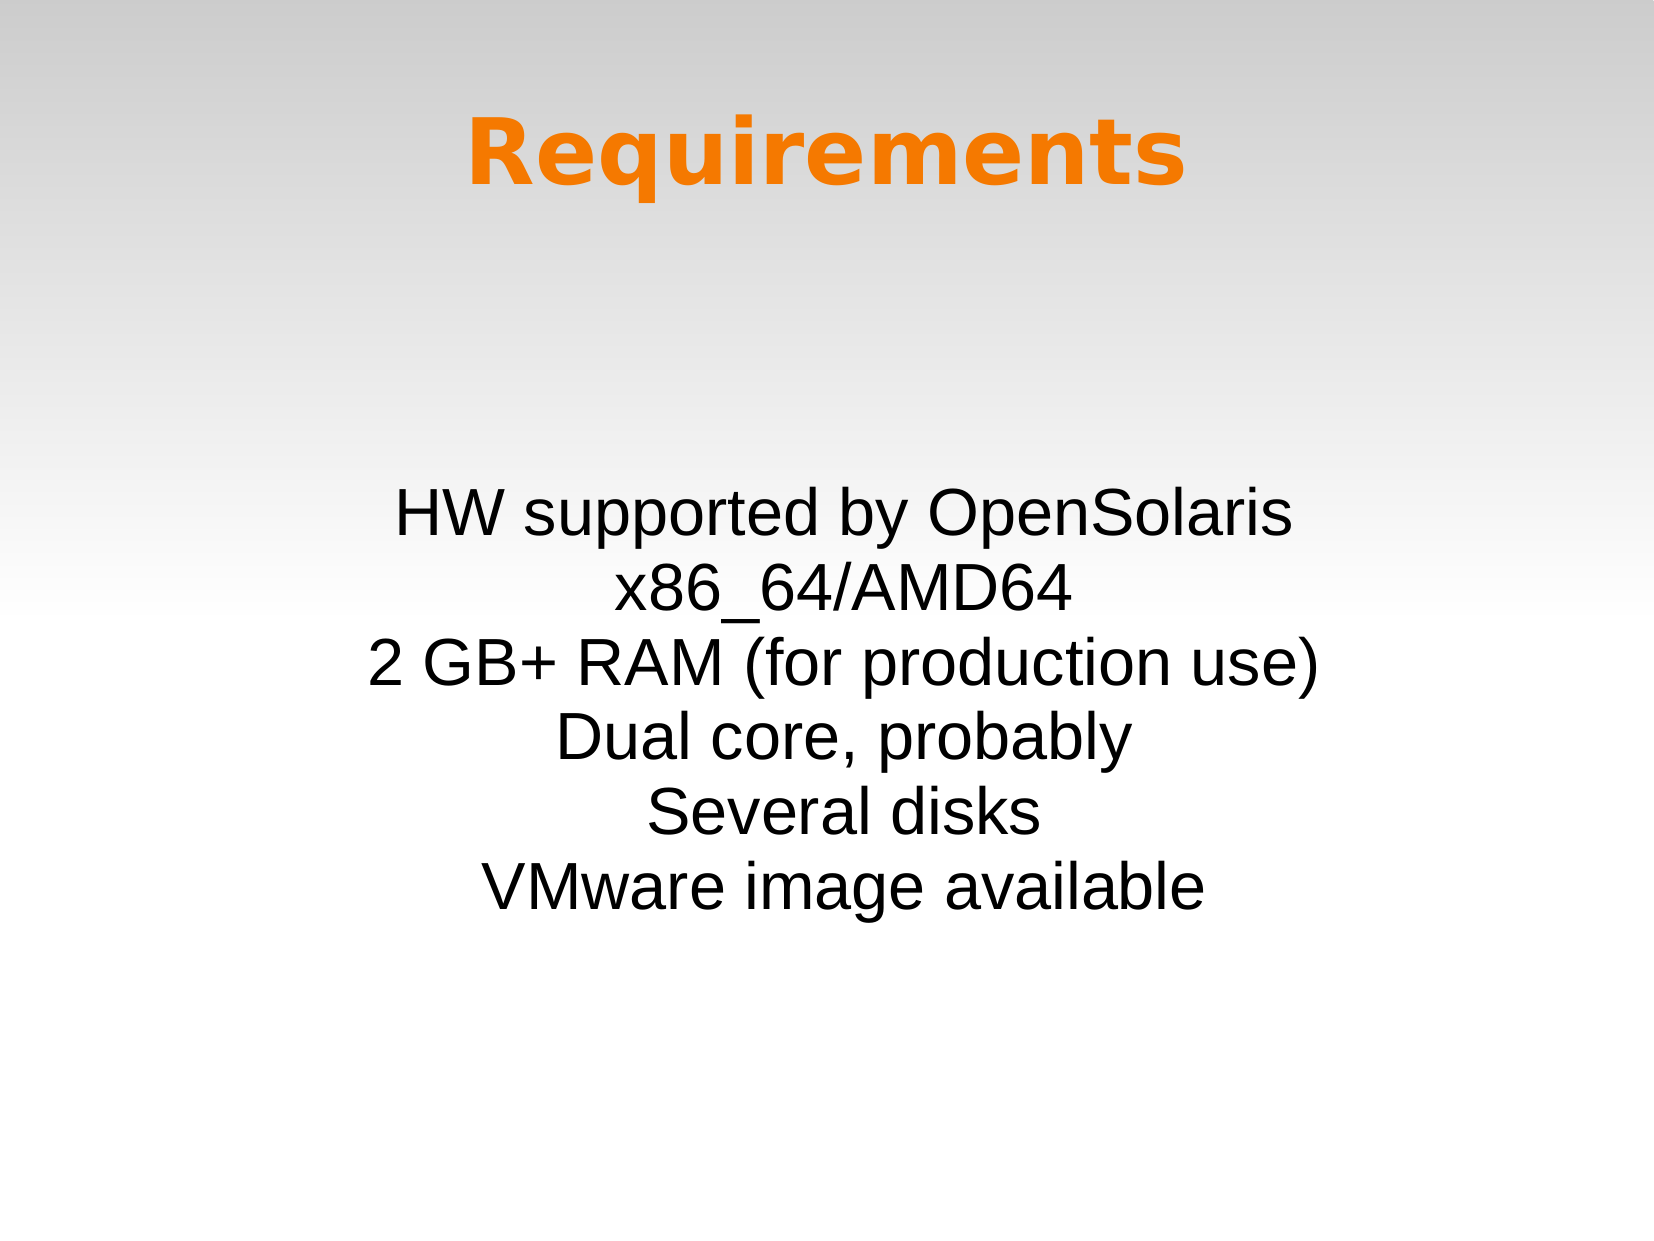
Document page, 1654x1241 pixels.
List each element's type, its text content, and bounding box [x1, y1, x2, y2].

subtitle HW supported by OpenSolaris x86_64/AMD64 2 GB+ RAM (for production use) Dual core, probably Several disks VMware image available [82, 290, 1571, 1109]
title Requirements [82, 49, 1571, 257]
